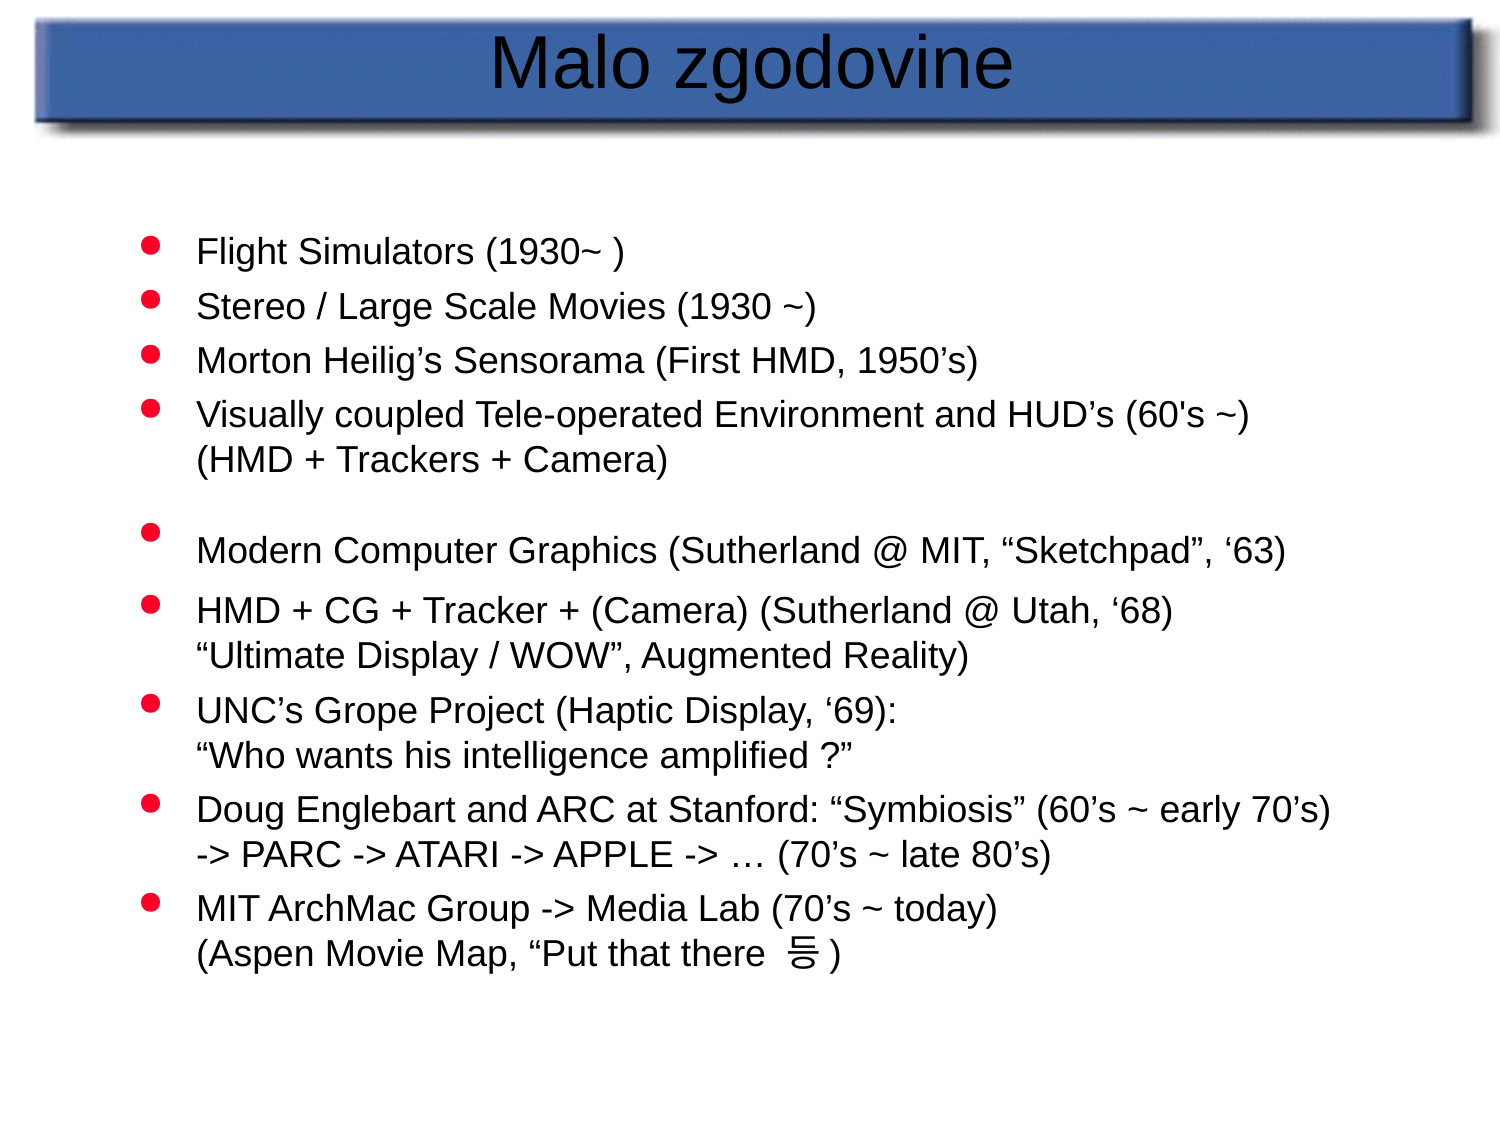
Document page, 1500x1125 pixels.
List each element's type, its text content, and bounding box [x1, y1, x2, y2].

list Flight Simulators (1930~ ) Stereo / Large Scale Movies (1930 ~) Morton Heilig’s Sensorama (First HMD, 1950’s) Visually coupled Tele-operated Environment and HUD’s (60's ~) (HMD + Trackers + Camera) Modern Computer Graphics (Sutherland @ MIT, “Sketchpad”, ‘63) HMD + CG + Tracker + (Camera) (Sutherland @ Utah, ‘68) “Ultimate Display / WOW”, Augmented Reality) UNC’s Grope Project (Haptic Display, ‘69): “Who wants his intelligence amplified ?” Doug Englebart and ARC at Stanford: “Symbiosis” (60’s ~ early 70’s) -> PARC -> ATARI -> APPLE -> … (70’s ~ late 80’s) MIT ArchMac Group -> Media Lab (70’s ~ today) (Aspen Movie Map, “Put that there 등) [124, 220, 1500, 983]
text_box Malo zgodovine [135, 0, 1411, 112]
picture [33, 15, 1500, 142]
